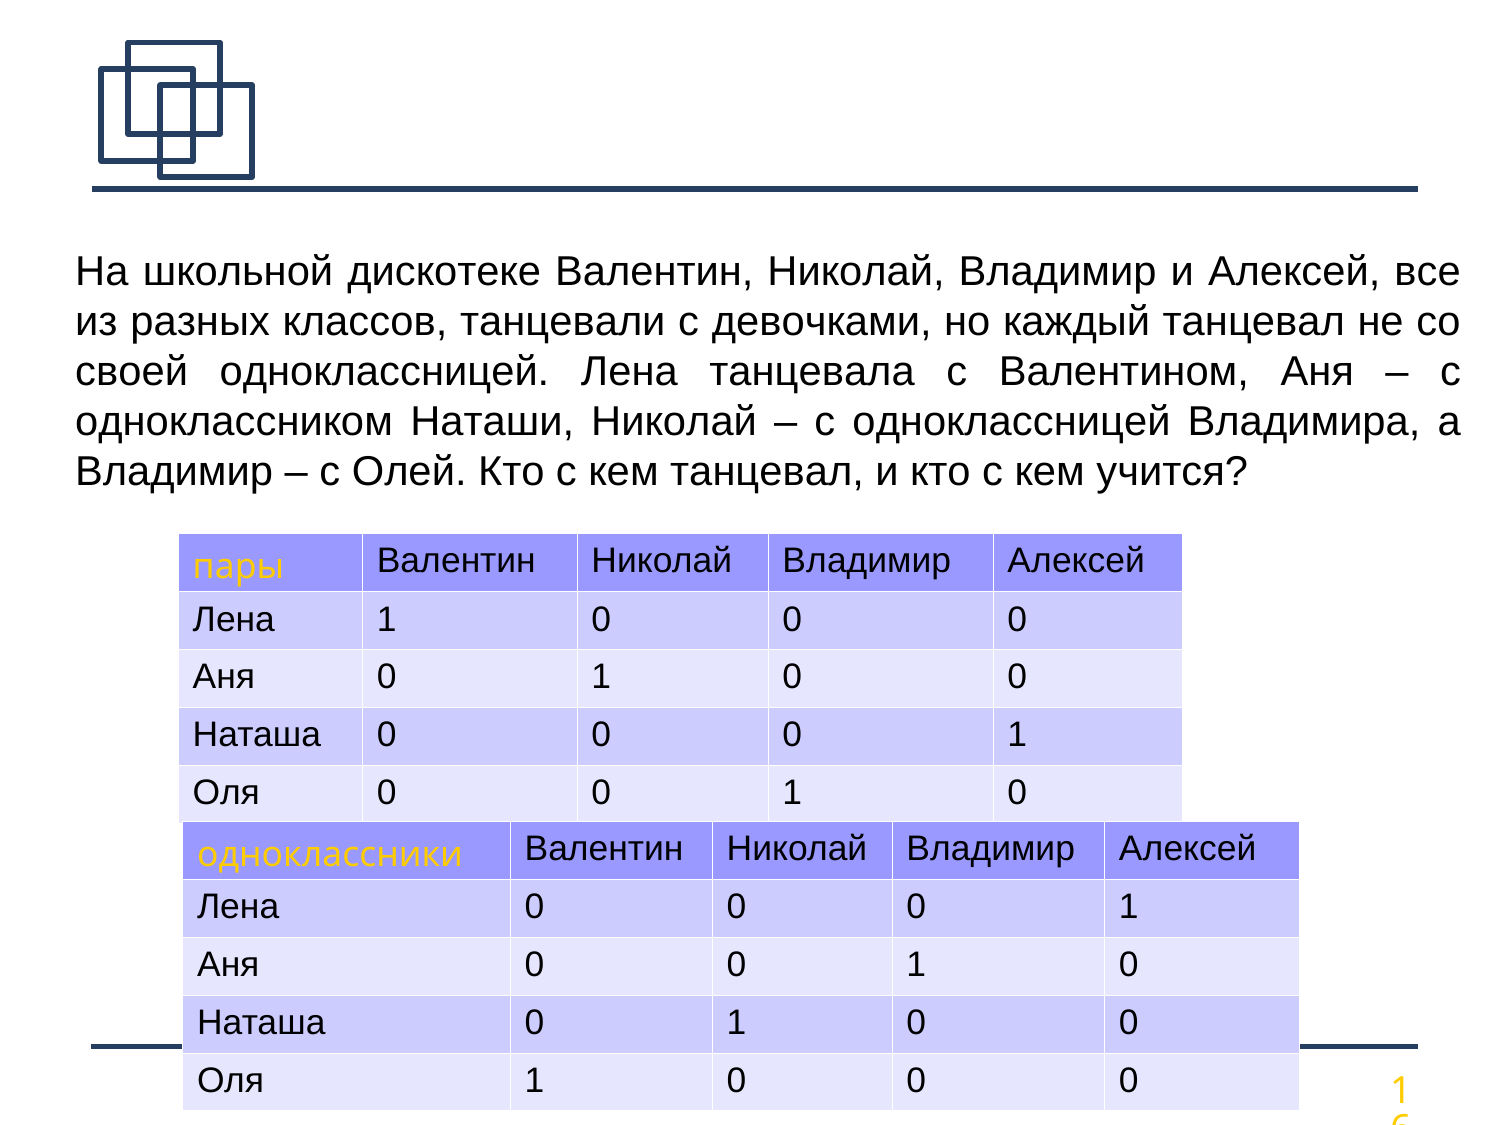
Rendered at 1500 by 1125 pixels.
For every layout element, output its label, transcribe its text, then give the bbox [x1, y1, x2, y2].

table_cell 0 [893, 1054, 1104, 1110]
table_cell 1 [1105, 880, 1299, 937]
table_cell 1 [769, 766, 993, 821]
table_cell 1 [713, 996, 892, 1053]
table_cell 0 [994, 592, 1182, 649]
table_header Валентин [363, 534, 577, 591]
table_cell 0 [578, 592, 768, 649]
table_cell 0 [769, 708, 993, 765]
table_cell 1 [511, 1054, 712, 1110]
table_cell 0 [994, 766, 1182, 821]
table_cell 0 [769, 650, 993, 707]
table_cell Наташа [179, 708, 362, 765]
table_cell 1 [994, 708, 1182, 765]
table_cell 0 [511, 996, 712, 1053]
table_cell 1 [578, 650, 768, 707]
table_cell 0 [994, 650, 1182, 707]
table_cell 0 [1105, 938, 1299, 995]
table_cell Оля [179, 766, 362, 823]
table_cell 0 [1105, 996, 1299, 1053]
table_cell 0 [713, 938, 892, 995]
table_header Алексей [994, 534, 1182, 591]
table_cell Лена [179, 592, 362, 649]
table_cell 1 [363, 592, 577, 649]
table_cell 0 [713, 880, 892, 937]
table_cell Оля [183, 1054, 510, 1110]
table_cell 0 [578, 766, 768, 821]
table_header Владимир [769, 534, 993, 591]
table_cell 0 [363, 650, 577, 707]
table_cell 1 [893, 938, 1104, 995]
table_cell 0 [713, 1054, 892, 1110]
table_cell 0 [1105, 1054, 1299, 1110]
table_cell Наташа [183, 996, 510, 1053]
table_cell 0 [363, 708, 577, 765]
table_header Николай [713, 822, 892, 879]
table_header одноклассники [183, 822, 510, 879]
table_header Валентин [511, 822, 712, 879]
table_cell Аня [179, 650, 362, 707]
table_header Николай [578, 534, 768, 591]
table_cell 0 [363, 766, 577, 821]
table_cell 0 [769, 592, 993, 649]
text_box На школьной дискотеке Валентин, Николай, Владимир и Алексей, все из разных классов, танцевали с девочками, но каждый танцевал не со своей одноклассницей. Лена танцевала с Валентином, Аня – с одноклассником Наташи, Николай – с одноклассницей Владимира, а Владимир – с Олей. Кто с кем танцевал, и кто с кем учится? [60, 236, 1477, 502]
table_cell Лена [183, 880, 510, 937]
table_cell Аня [183, 938, 510, 995]
table_cell 0 [511, 880, 712, 937]
table_cell 0 [893, 996, 1104, 1053]
table_cell 0 [511, 938, 712, 995]
table_cell 0 [578, 708, 768, 765]
table_cell 0 [893, 880, 1104, 937]
table_header пары [179, 534, 362, 591]
table_header Владимир [893, 822, 1104, 879]
table_header Алексей [1105, 822, 1299, 879]
